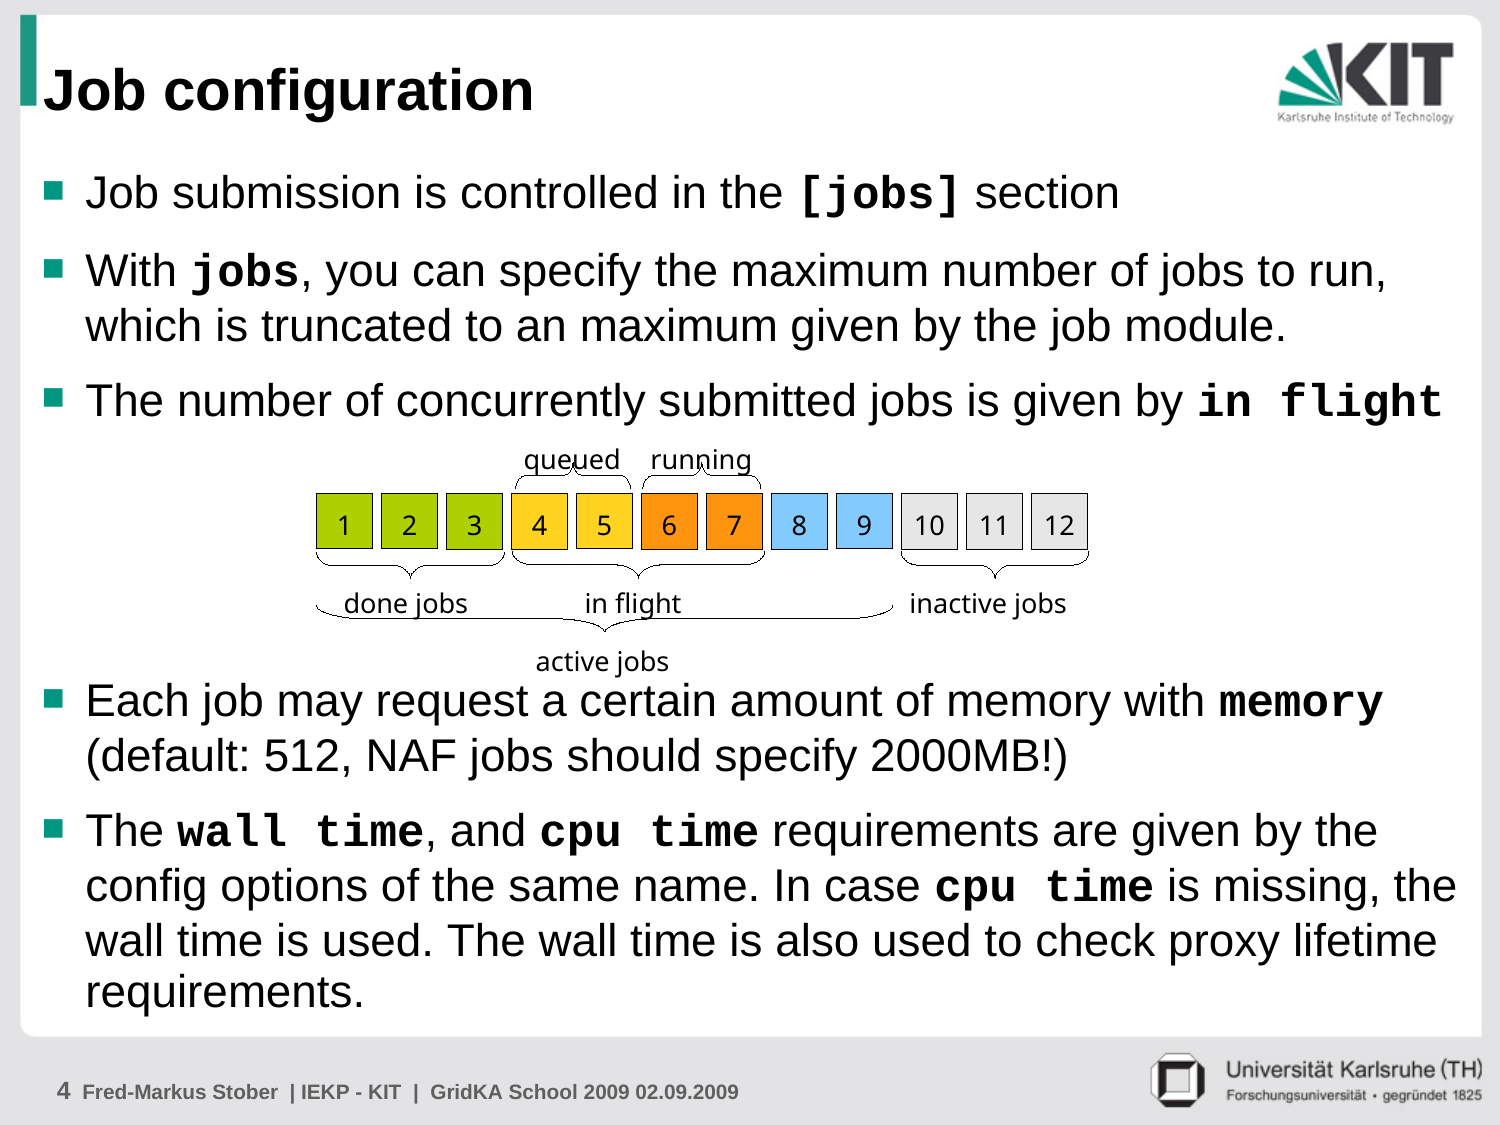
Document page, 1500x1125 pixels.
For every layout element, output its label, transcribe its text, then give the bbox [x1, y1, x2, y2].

title Job configuration [43, 40, 1241, 141]
list Job submission is controlled in the [jobs] section With jobs, you can specify the maximum number of jobs to run, which is truncated to an maximum given by the job module. The number of concurrently submitted jobs is given by in flight Each job may request a certain amount of memory with memory (default: 512, NAF jobs should specify 2000MB!) The wall time, and cpu time requirements are given by the config options of the same name. In case cpu time is missing, the wall time is used. The wall time is also used to check proxy lifetime requirements. [41, 166, 1459, 1013]
text_box 3 [446, 493, 503, 550]
text_box 12 [1031, 493, 1088, 550]
text_box running [635, 425, 770, 474]
text_box inactive jobs [894, 570, 1096, 619]
text_box 6 [641, 493, 698, 550]
picture [0, 0, 1500, 1125]
text_box 1 [316, 493, 373, 549]
text_box 10 [901, 493, 958, 550]
text_box queued [508, 425, 635, 474]
text_box 11 [966, 493, 1023, 550]
text_box in flight [569, 570, 703, 619]
text_box 9 [836, 493, 893, 549]
text_box 5 [576, 493, 633, 549]
text_box 2 [381, 493, 438, 549]
text_box 7 [706, 493, 763, 550]
text_box 4 [511, 493, 568, 550]
text_box active jobs [520, 628, 698, 677]
text_box 8 [771, 493, 828, 550]
text_box done jobs [328, 570, 491, 619]
